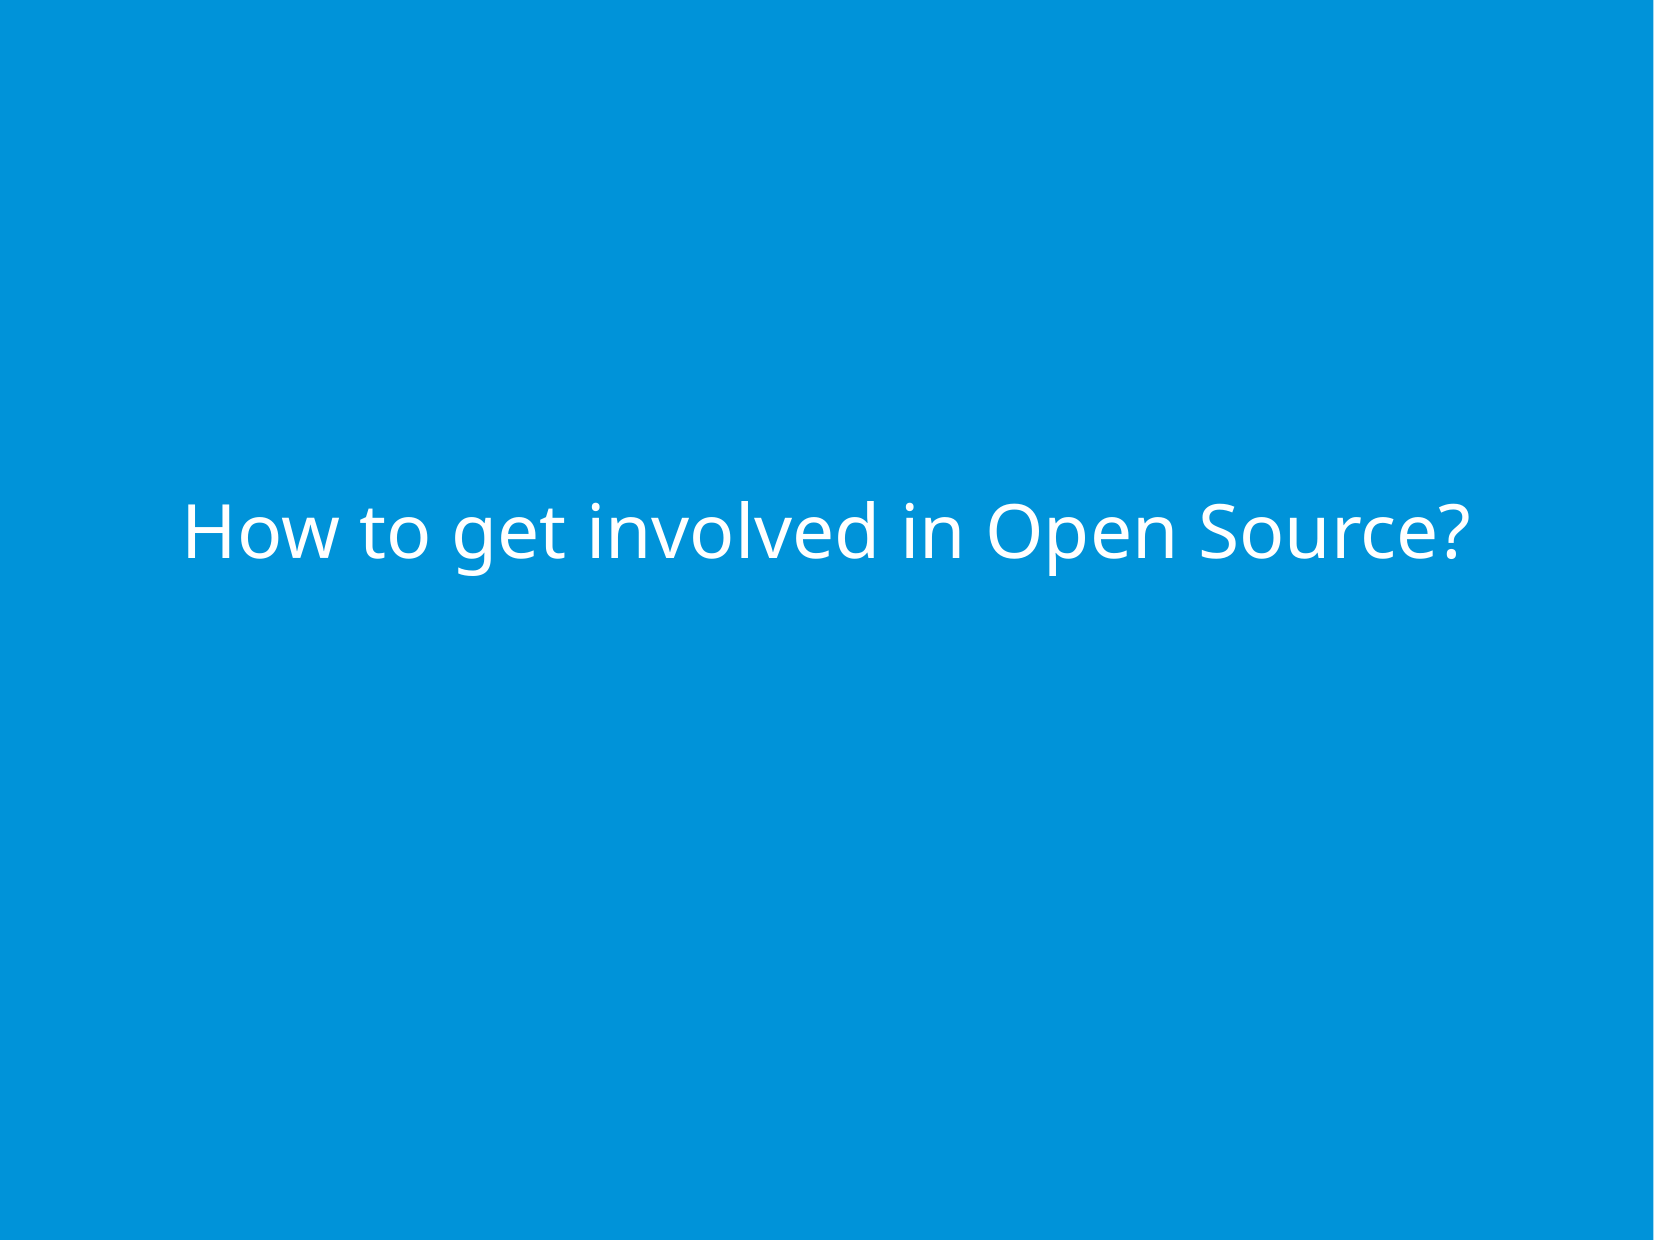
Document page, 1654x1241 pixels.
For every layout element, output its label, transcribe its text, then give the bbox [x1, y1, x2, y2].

subtitle How to get involved in Open Source? [82, 49, 1571, 1010]
